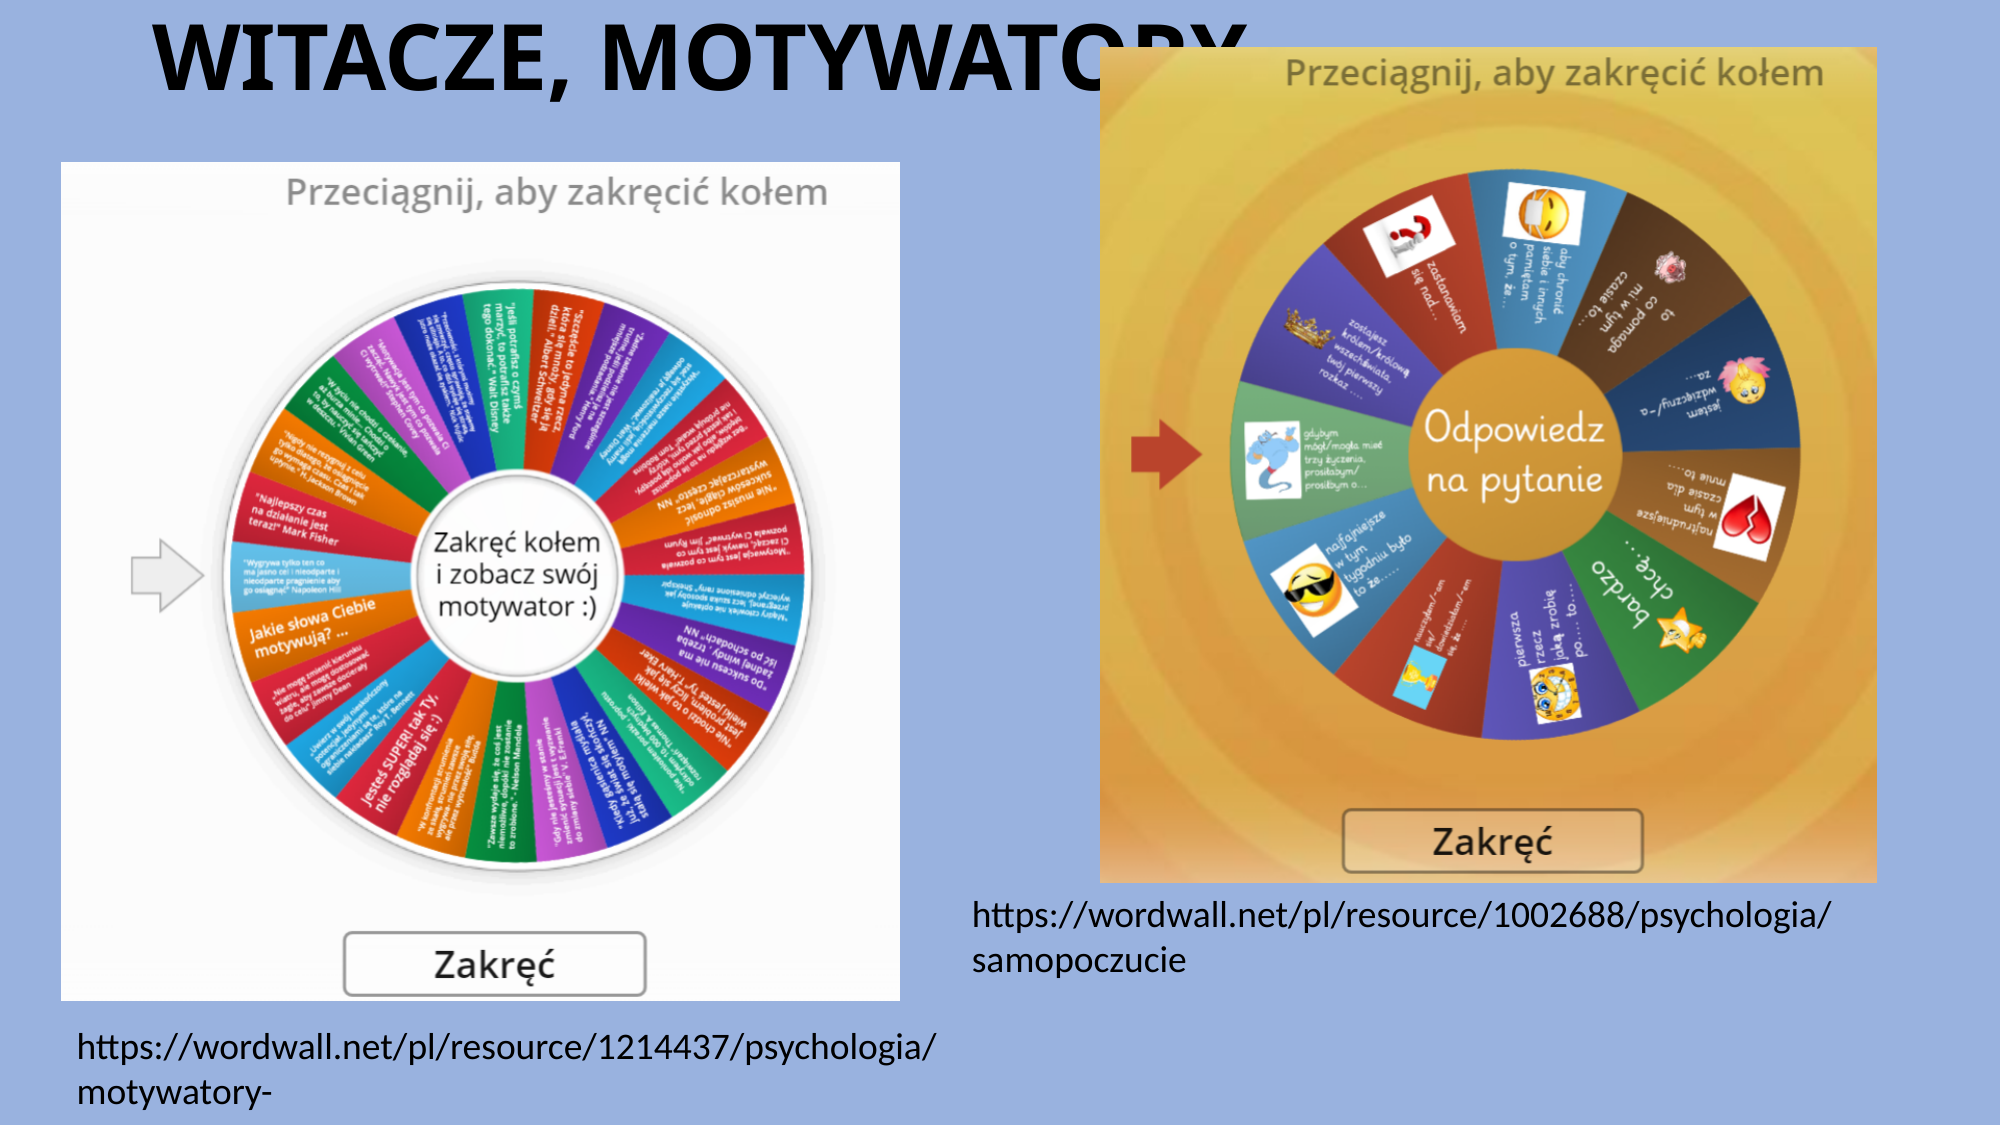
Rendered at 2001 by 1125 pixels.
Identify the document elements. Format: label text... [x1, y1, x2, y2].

picture [1100, 47, 1877, 883]
text_box https://wordwall.net/pl/resource/1214437/psychologia/motywatory- [61, 1014, 1062, 1120]
picture [61, 162, 900, 1001]
title WITACZE, MOTYWATORY [137, 4, 1863, 222]
text_box https://wordwall.net/pl/resource/1002688/psychologia/samopoczucie [957, 883, 1958, 988]
